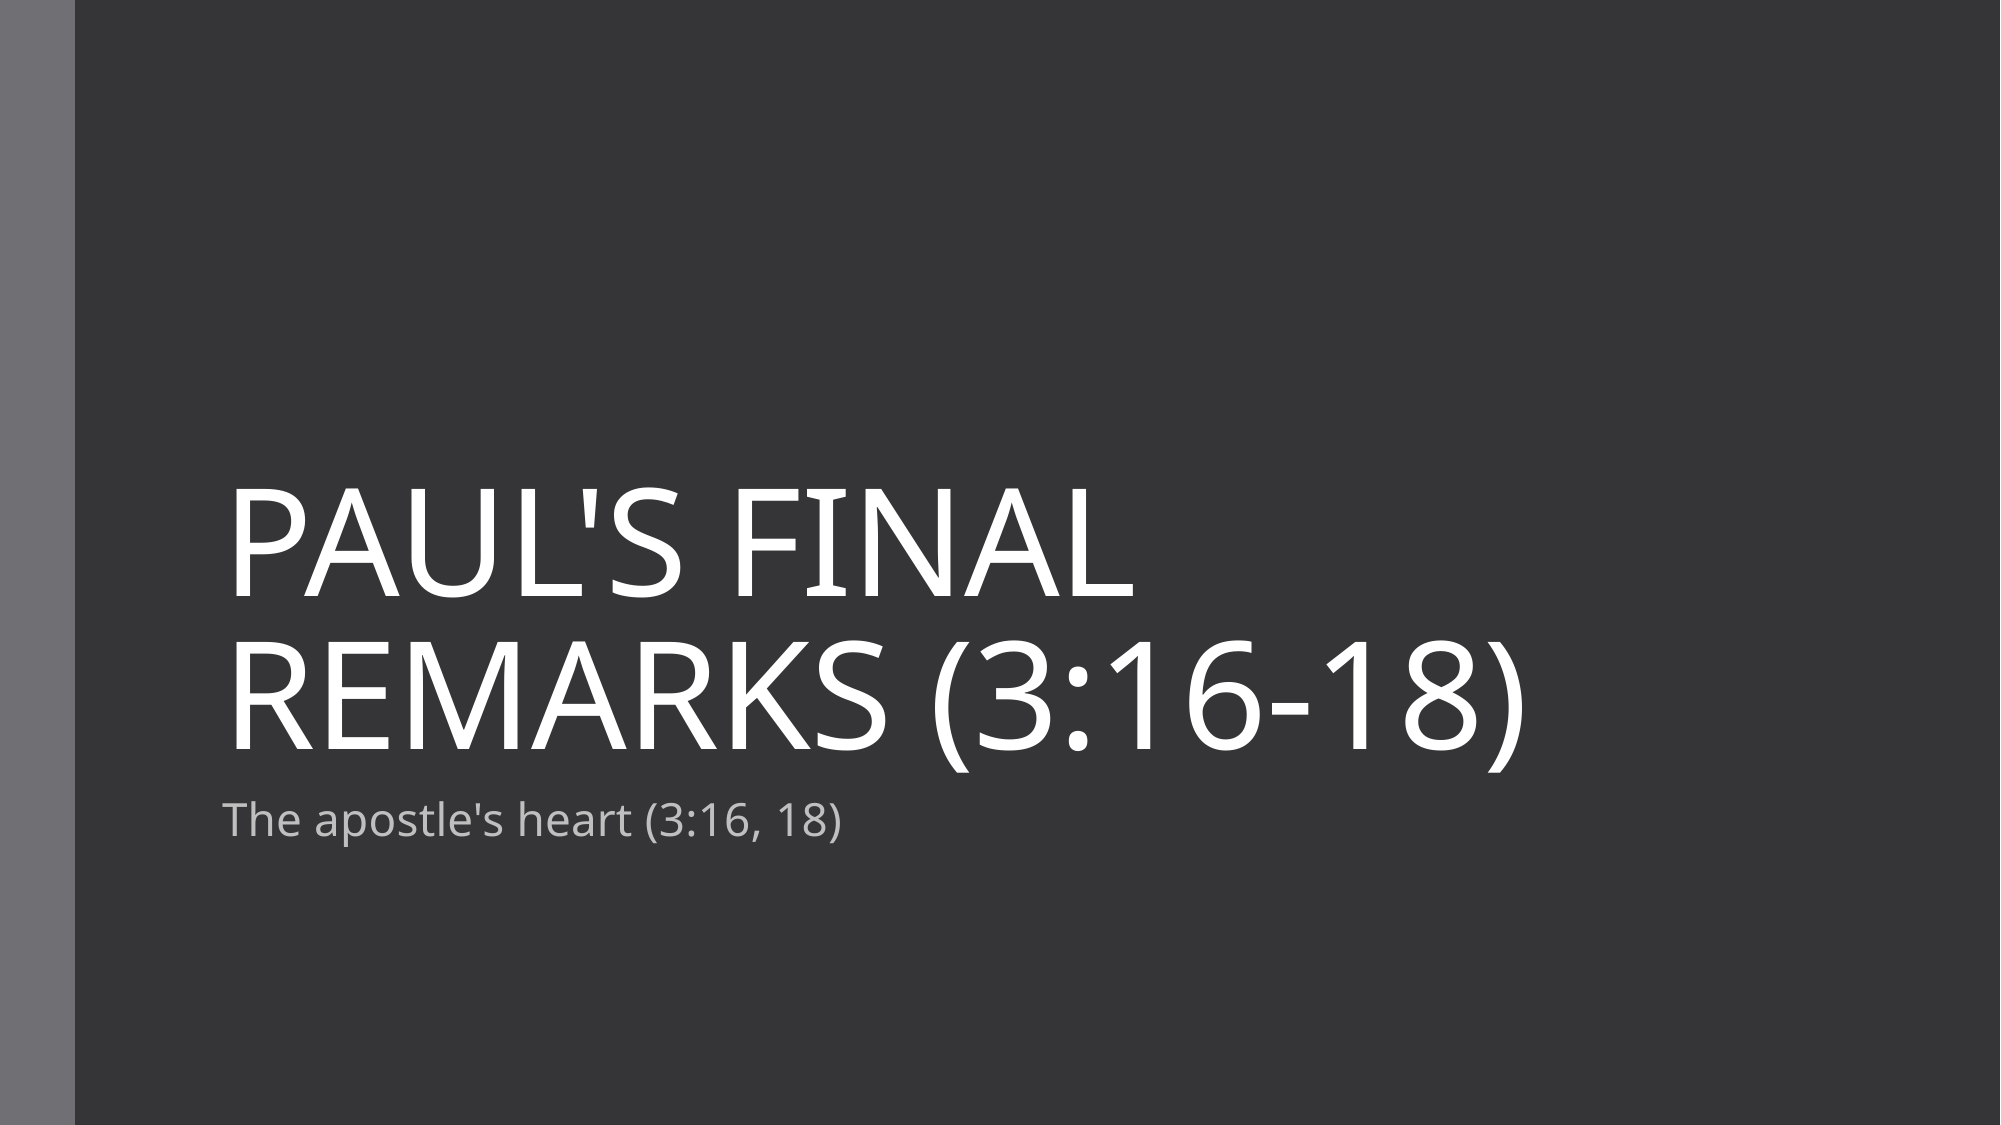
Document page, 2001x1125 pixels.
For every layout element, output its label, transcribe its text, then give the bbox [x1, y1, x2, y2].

subtitle The apostle's heart (3:16, 18) [206, 787, 1752, 1066]
title PAUL'S FINAL REMARKS (3:16-18) [206, 124, 1752, 787]
